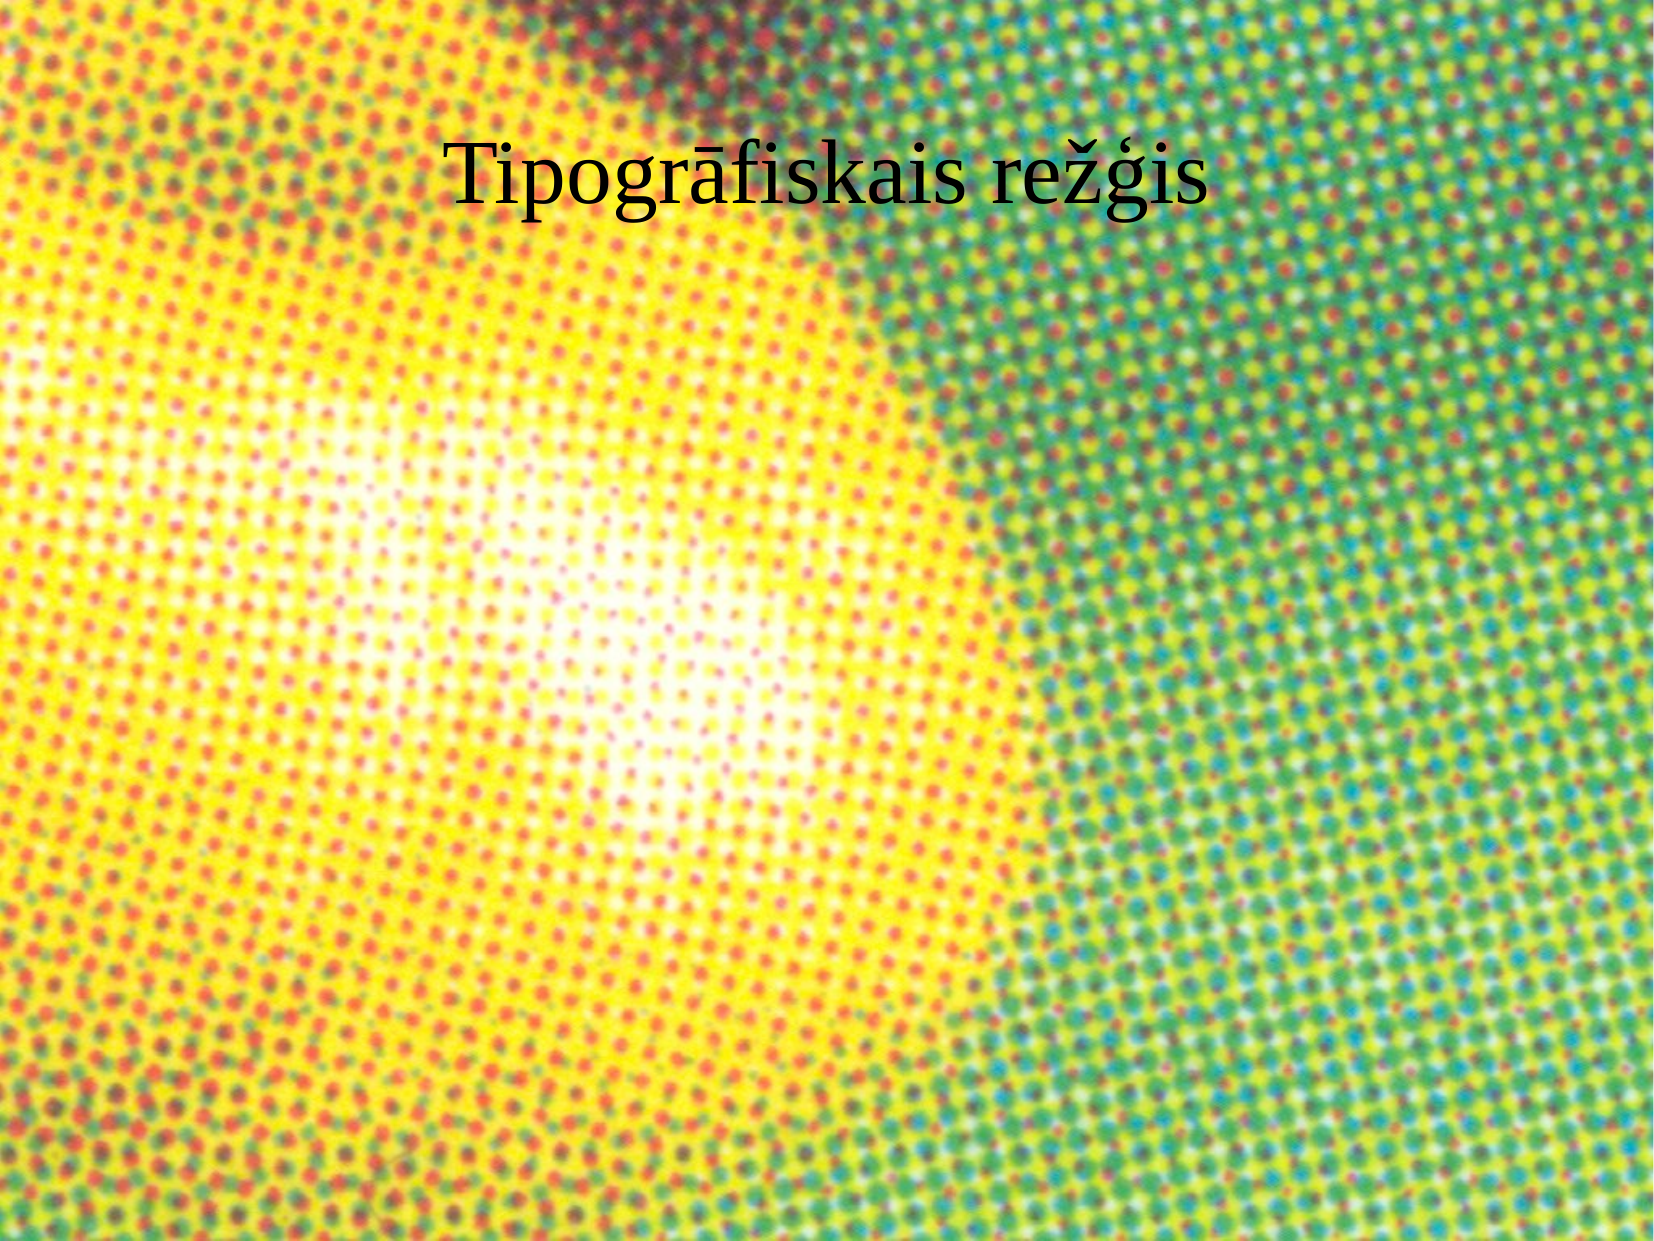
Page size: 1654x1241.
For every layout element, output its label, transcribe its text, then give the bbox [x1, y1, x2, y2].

title Tipogrāfiskais režģis [29, 49, 1625, 296]
picture [0, 0, 1654, 1241]
